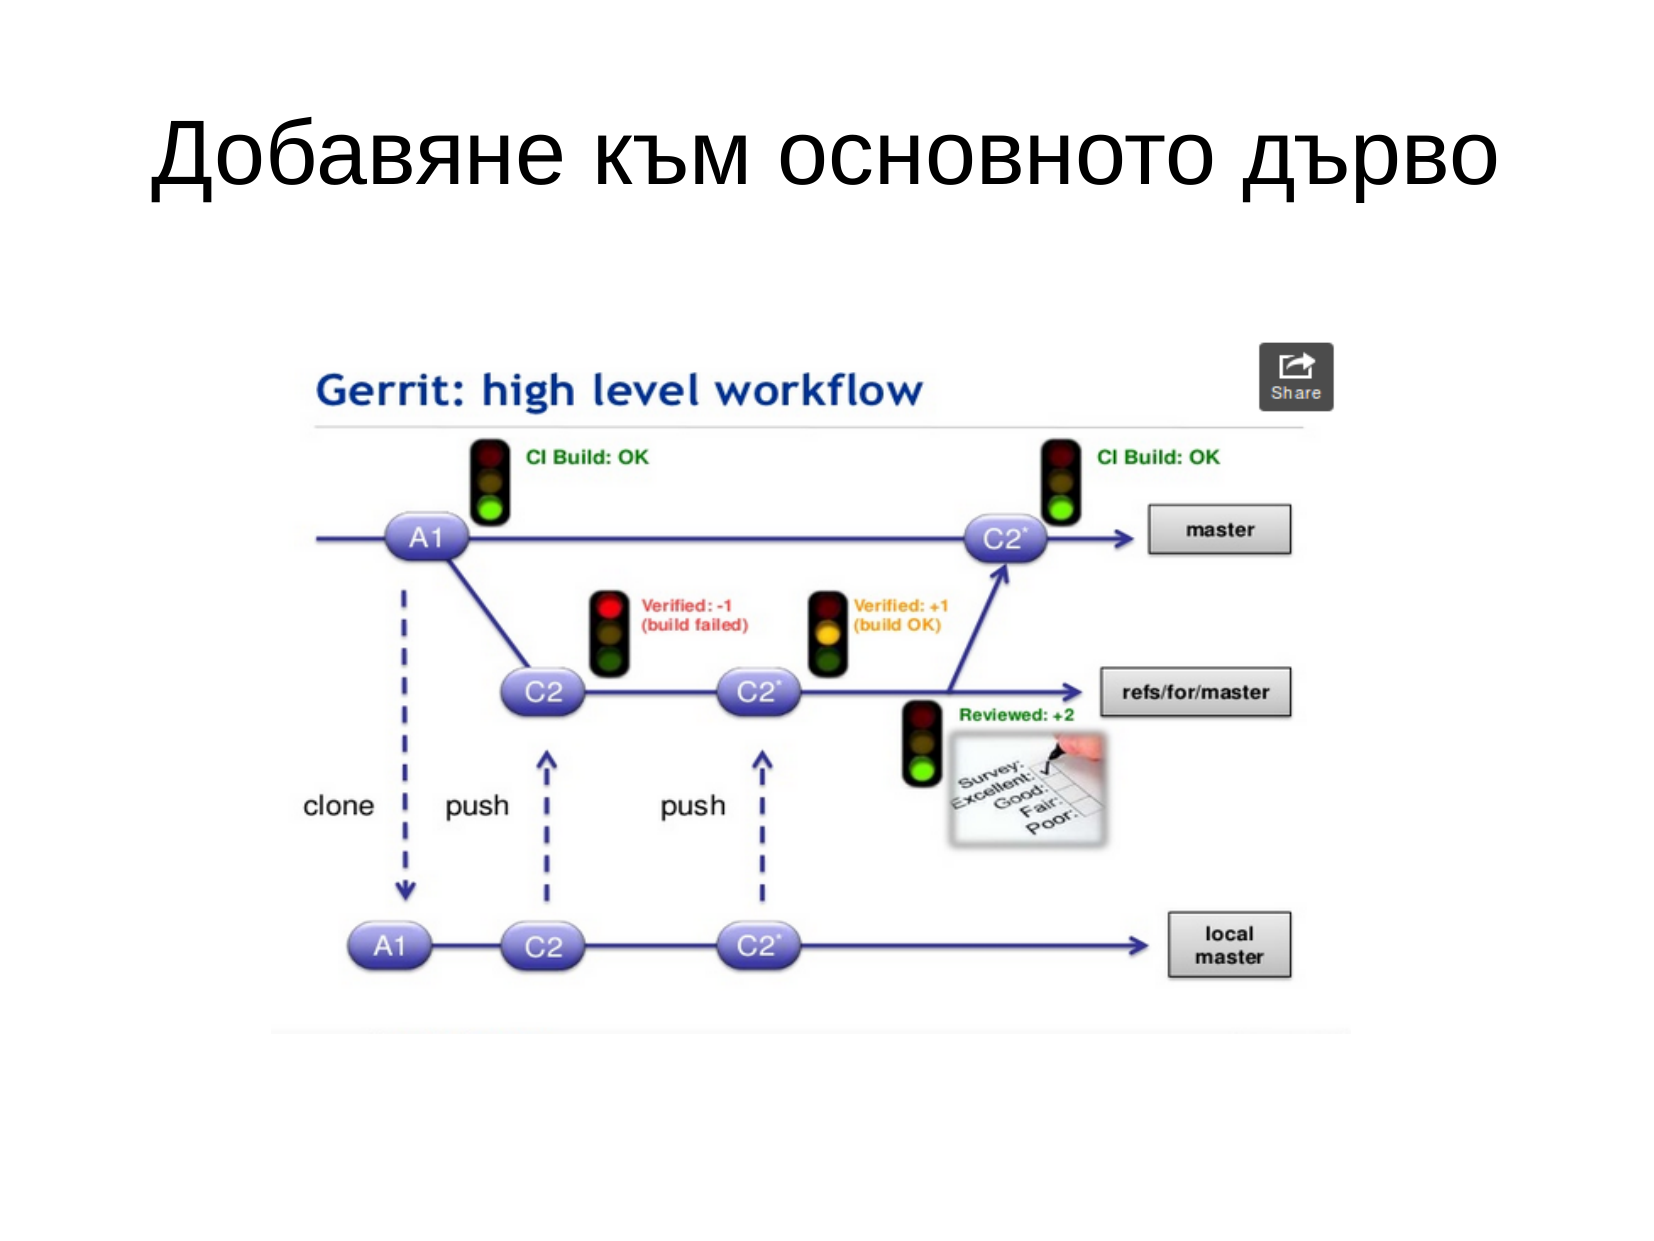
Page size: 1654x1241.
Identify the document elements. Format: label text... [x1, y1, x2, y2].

picture [271, 329, 1351, 1034]
title Добавяне към основното дърво [82, 49, 1571, 257]
